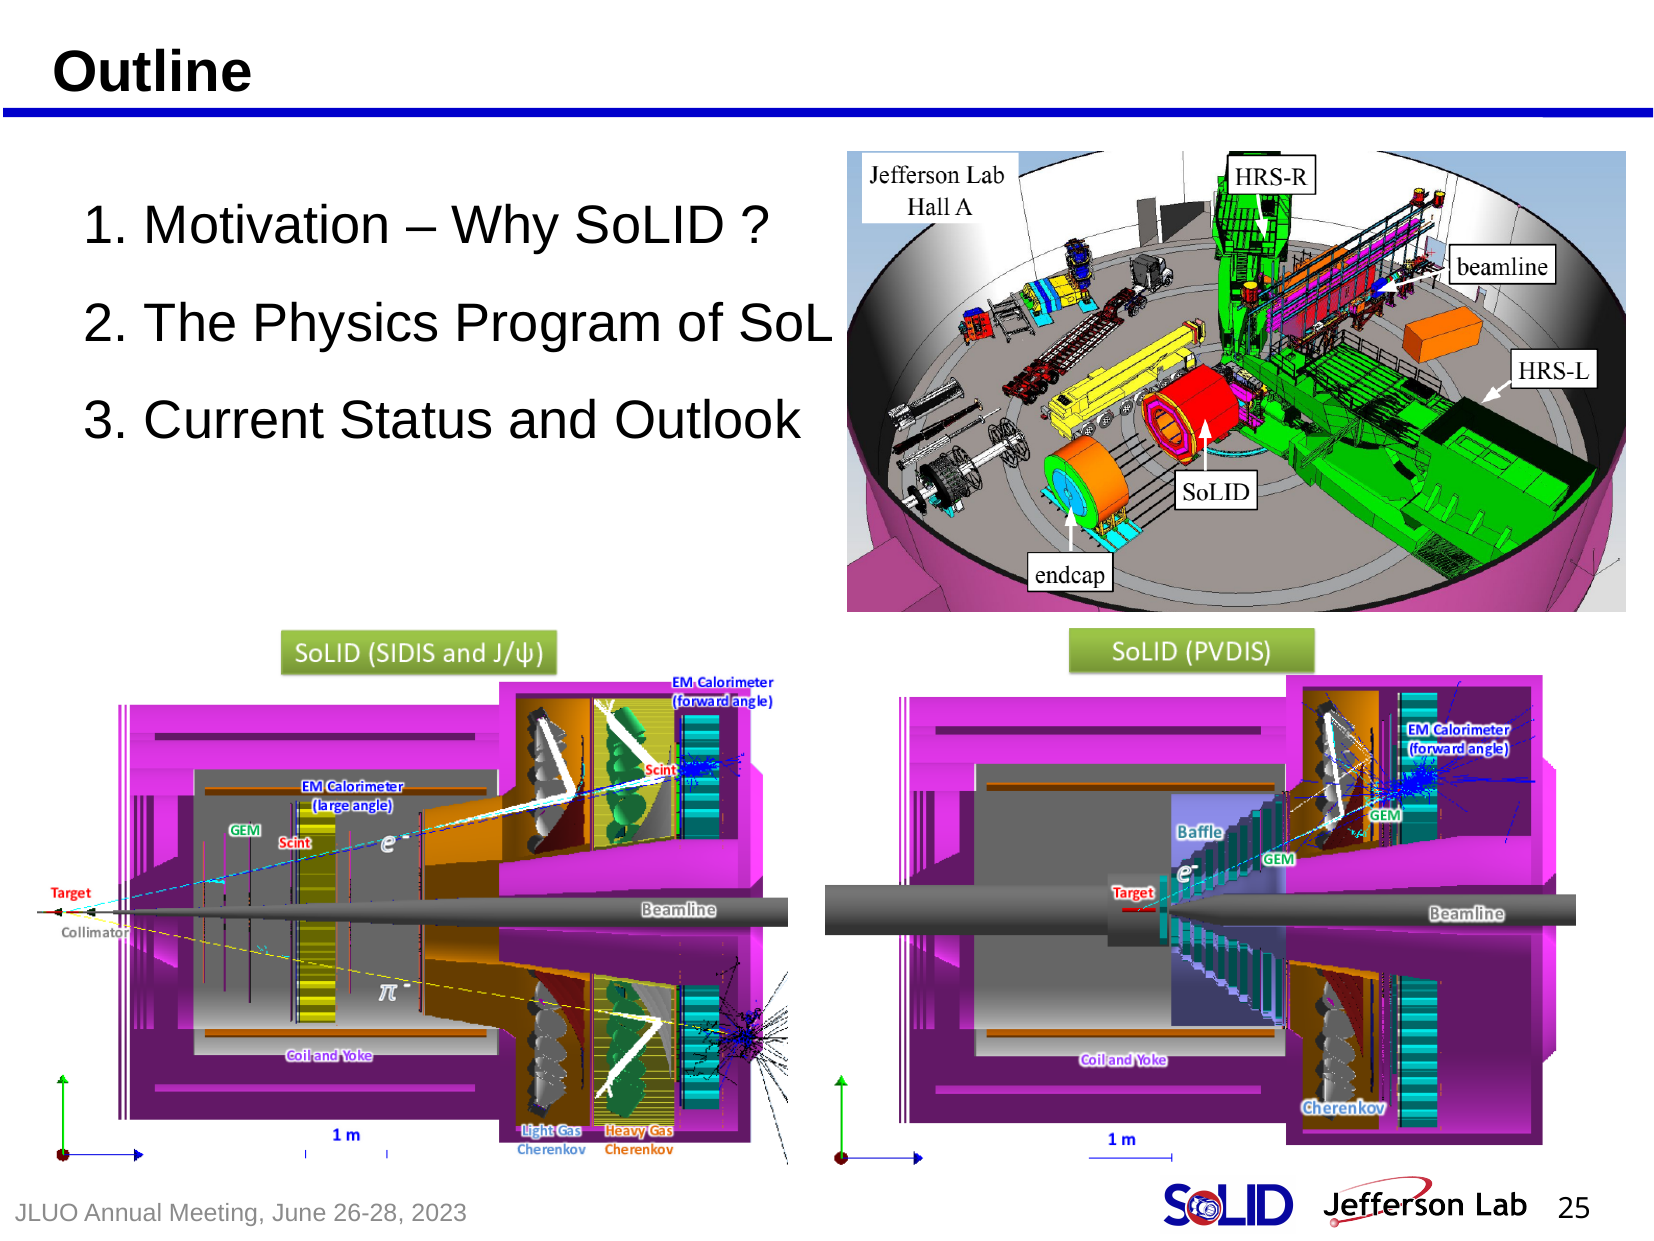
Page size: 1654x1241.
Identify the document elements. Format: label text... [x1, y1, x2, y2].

text_box Motivation – Why SoLID ? The Physics Program of SoLID Current Status and Outlook [69, 150, 832, 450]
picture [1321, 1168, 1540, 1239]
text_box Outline [37, 25, 1613, 101]
picture [825, 149, 1654, 1167]
picture [1160, 1175, 1296, 1234]
picture [37, 612, 788, 1175]
